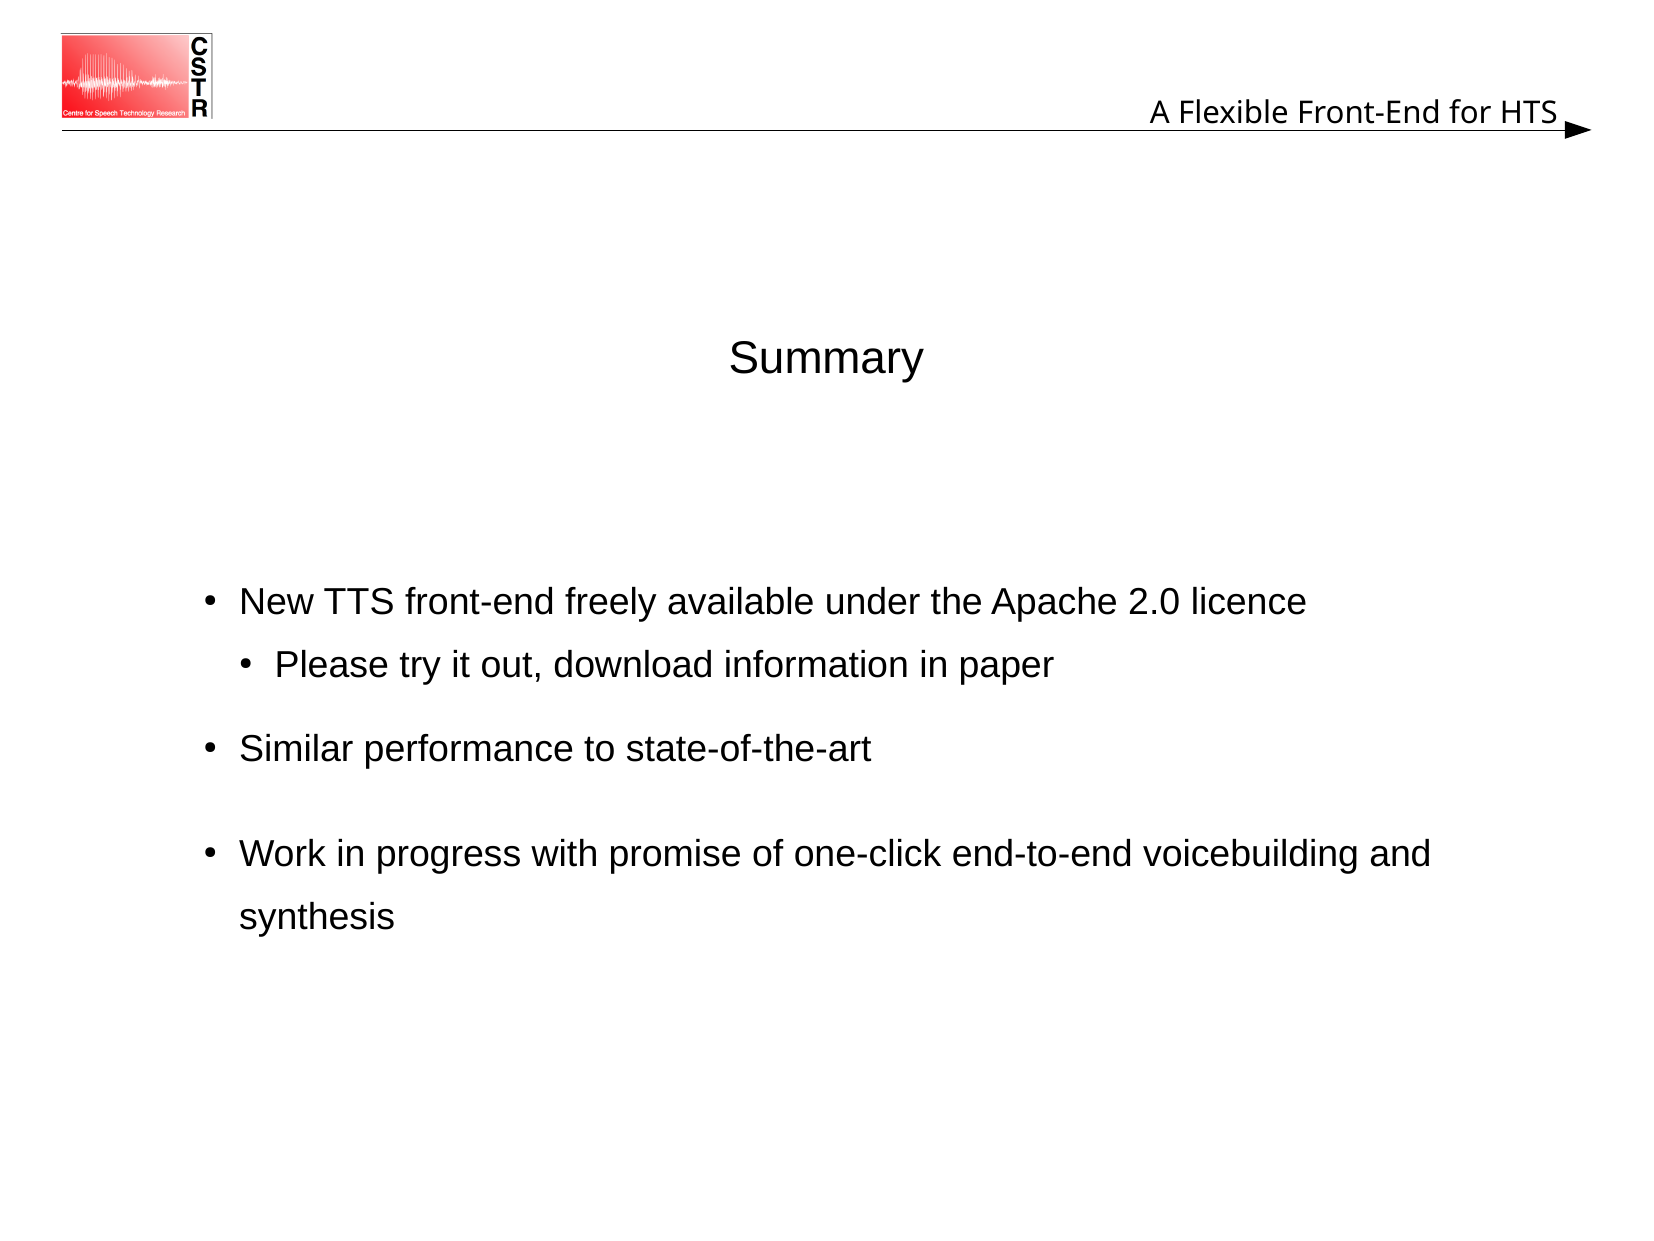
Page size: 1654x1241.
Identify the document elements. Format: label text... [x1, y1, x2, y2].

text_box A Flexible Front-End for HTS [1135, 82, 1571, 141]
picture [60, 32, 213, 119]
text_box New TTS front-end freely available under the Apache 2.0 licence Please try it out, download information in paper Similar performance to state-of-the-art Work in progress with promise of one-click end-to-end voicebuilding and synthesis [188, 552, 1465, 925]
text_box Summary [713, 324, 940, 391]
